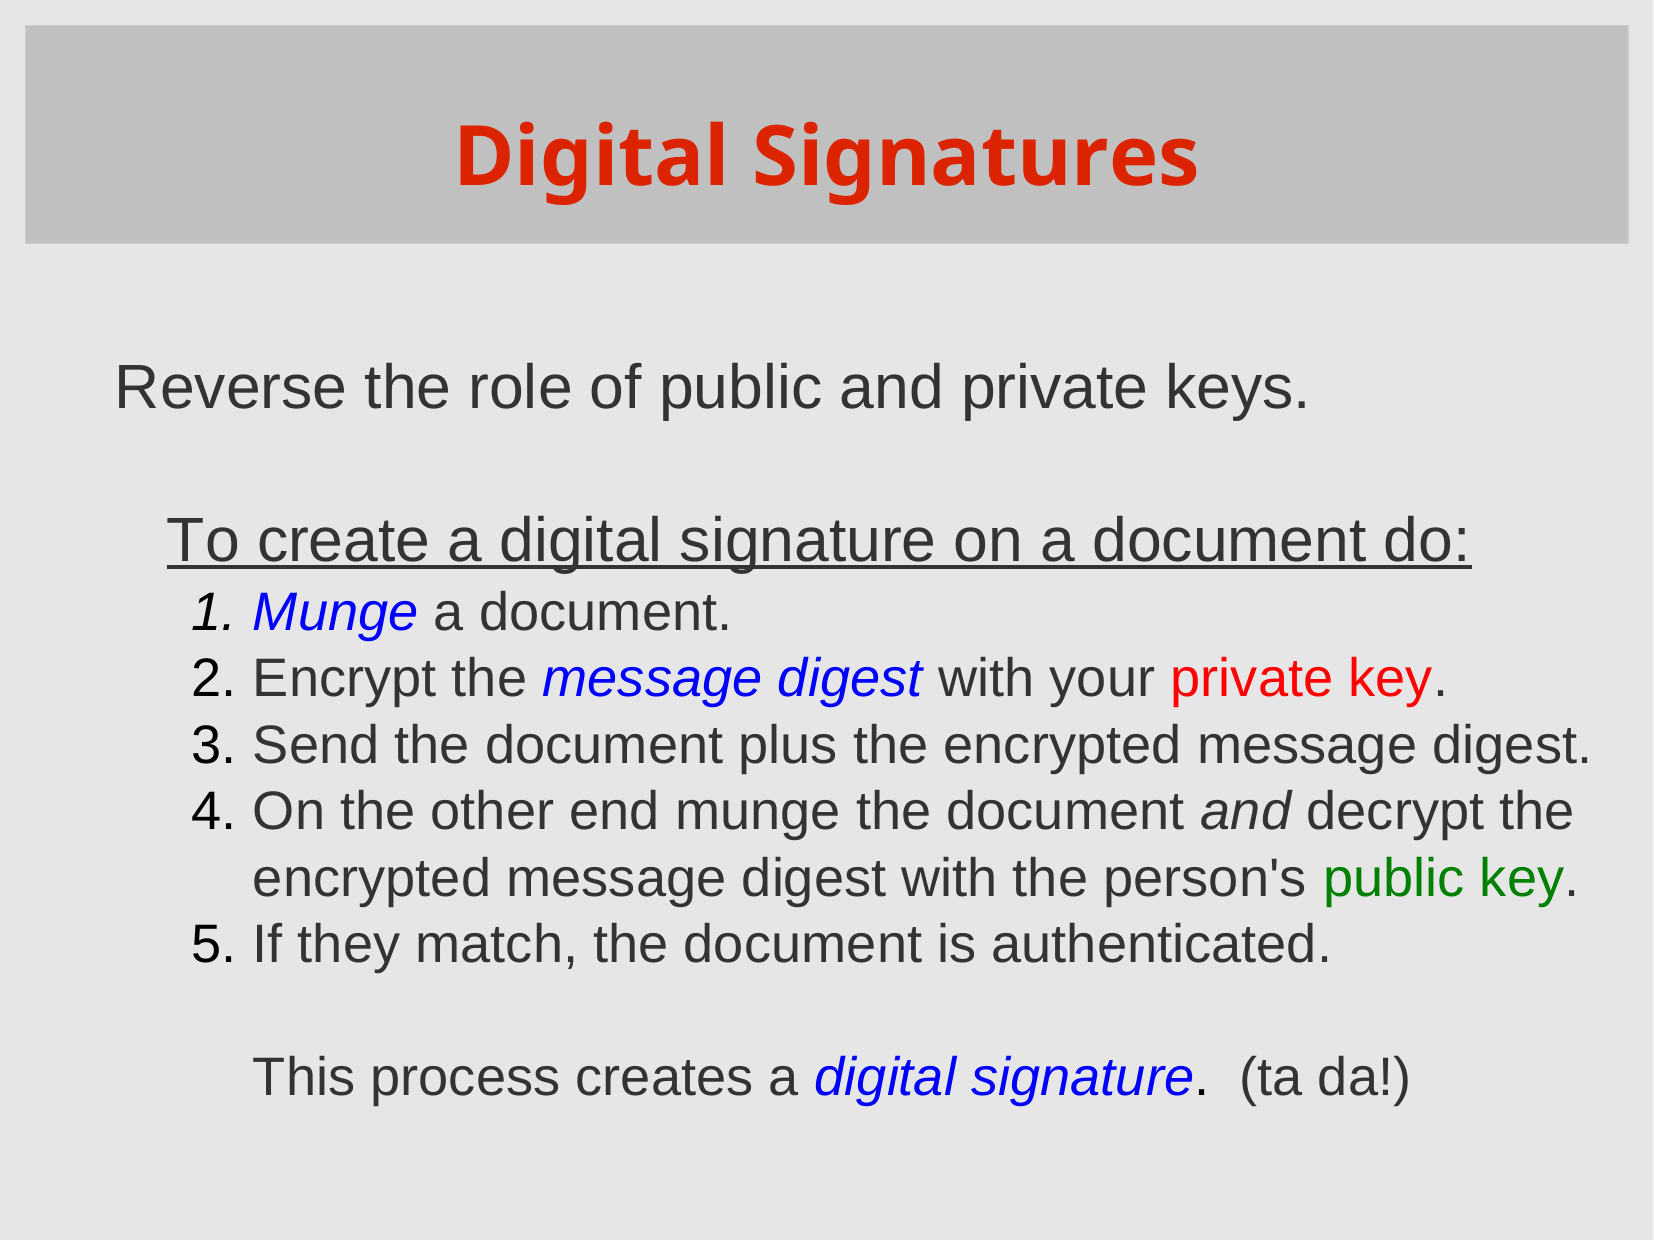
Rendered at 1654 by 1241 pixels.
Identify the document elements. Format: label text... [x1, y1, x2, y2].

title Digital Signatures [121, 49, 1534, 257]
list Reverse the role of public and private keys. To create a digital signature on a document do: Munge a document. Encrypt the message digest with your private key. Send the document plus the encrypted message digest. On the other end munge the document and decrypt the encrypted message digest with the person's public key. If they match, the document is authenticated. This process creates a digital signature. (ta da!) [97, 344, 1625, 1127]
